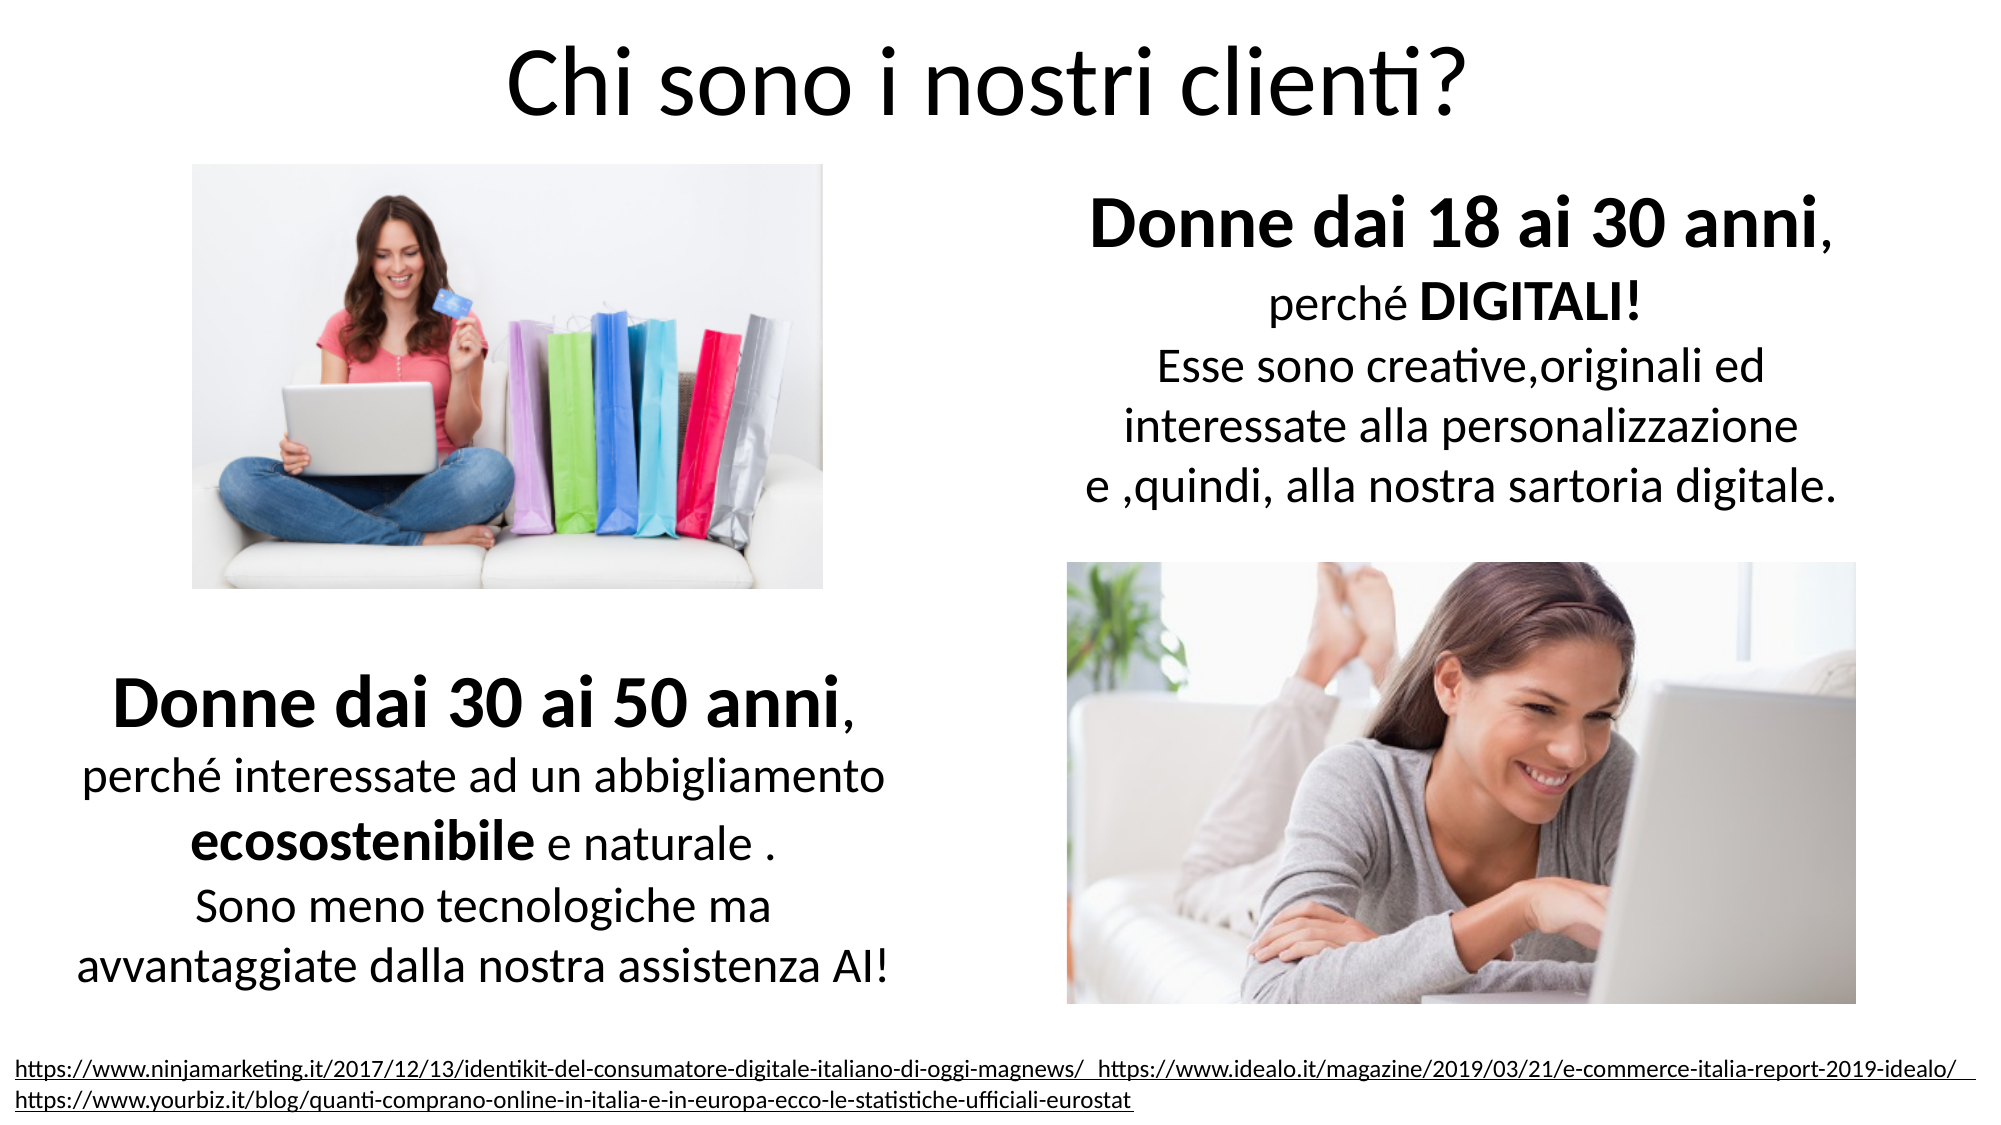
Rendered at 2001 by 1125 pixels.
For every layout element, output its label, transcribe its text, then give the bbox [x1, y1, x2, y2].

text_box Donne dai 18 ai 30 anni, perché DIGITALI! Esse sono creative,originali ed interessate alla personalizzazione e ,quindi, alla nostra sartoria digitale. [1042, 164, 1881, 520]
text_box Donne dai 30 ai 50 anni, perché interessate ad un abbigliamento ecosostenibile e naturale . Sono meno tecnologiche ma avvantaggiate dalla nostra assistenza AI! [55, 644, 912, 1000]
picture [1066, 562, 1856, 1004]
text_box https://www.ninjamarketing.it/2017/12/13/identikit-del-consumatore-digitale-italiano-di-oggi-magnews/ https://www.idealo.it/magazine/2019/03/21/e-commerce-italia-report-2019-idealo/ https://www.yourbiz.it/blog/quanti-comprano-online-in-italia-e-in-europa-ecco-le-statistiche-ufficiali-eurostat [0, 1042, 2000, 1125]
text_box Chi sono i nostri clienti? [0, 0, 2000, 144]
picture [192, 164, 823, 589]
